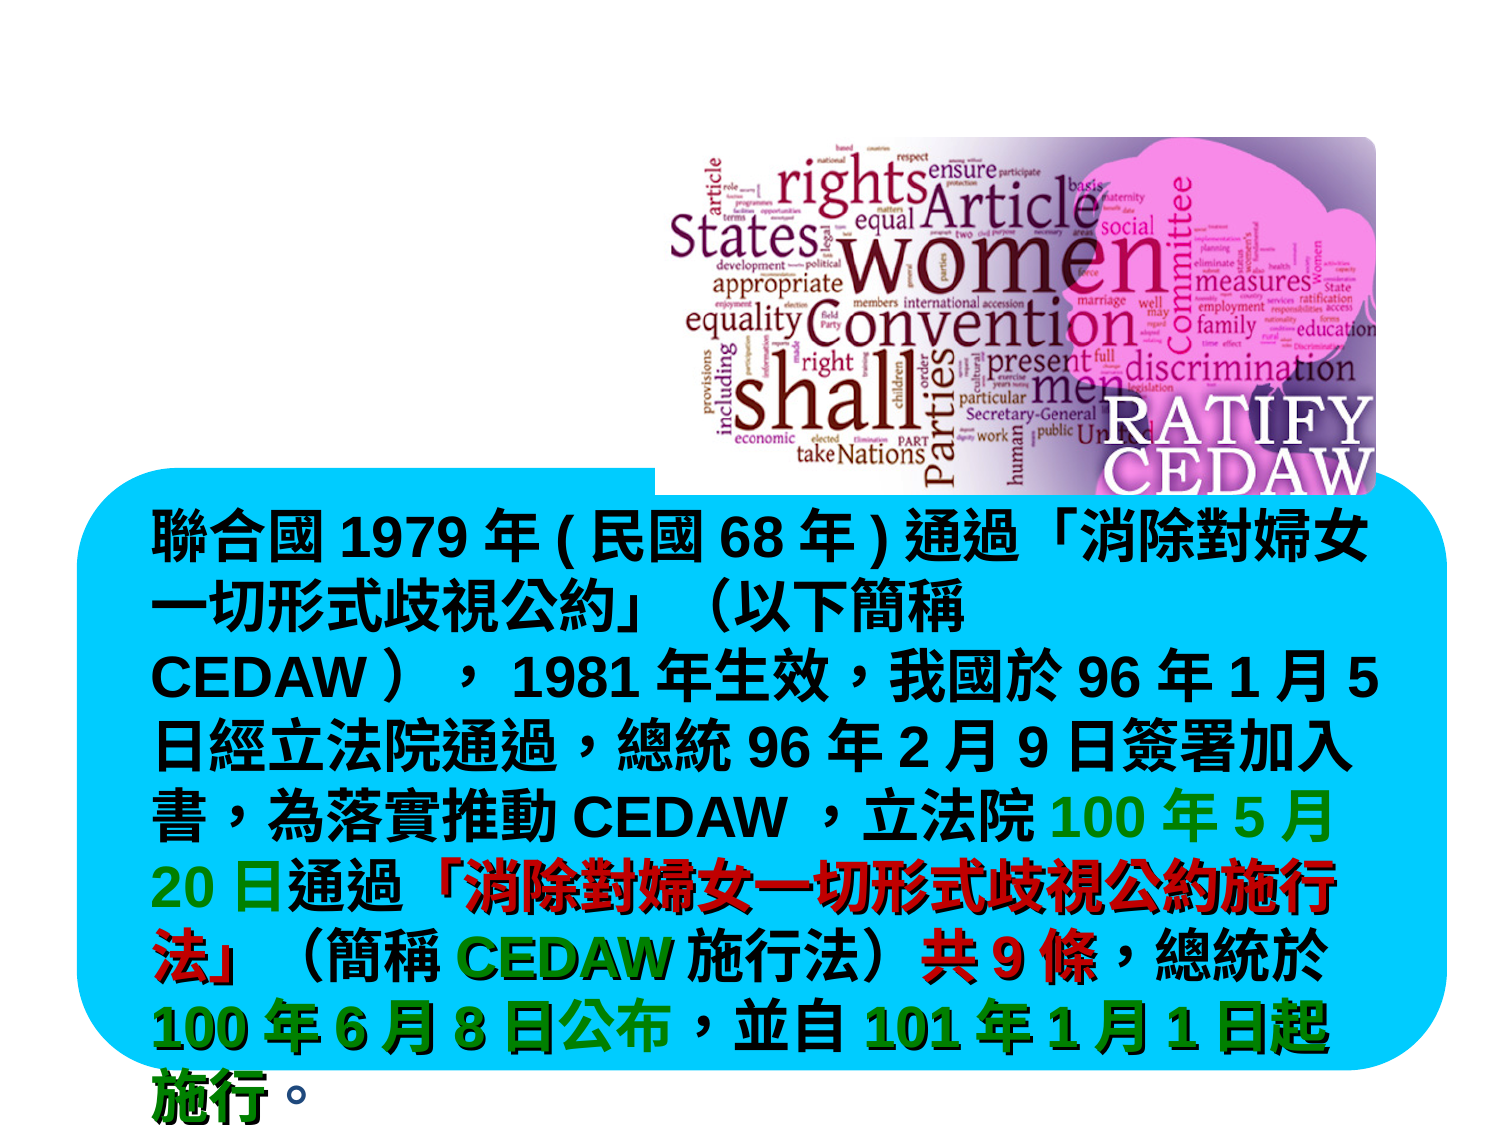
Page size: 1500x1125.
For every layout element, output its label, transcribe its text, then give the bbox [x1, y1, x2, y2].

text_box [1376, 472, 1447, 1055]
text_box 聯合國1979年(民國68年)通過「消除對婦女一切形式歧視公約」（以下簡稱CEDAW），1981年生效，我國於96年1月5日經立法院通過，總統96年2月9日簽署加入書，為落實推動CEDAW，立法院100年5月20日通過「消除對婦女一切形式歧視公約施行法」（簡稱CEDAW施行法）共9條，總統於100年6月8日公布，並自101年1月1日起施行。 [135, 491, 1400, 1068]
picture [655, 137, 1376, 494]
text_box [76, 467, 655, 1062]
